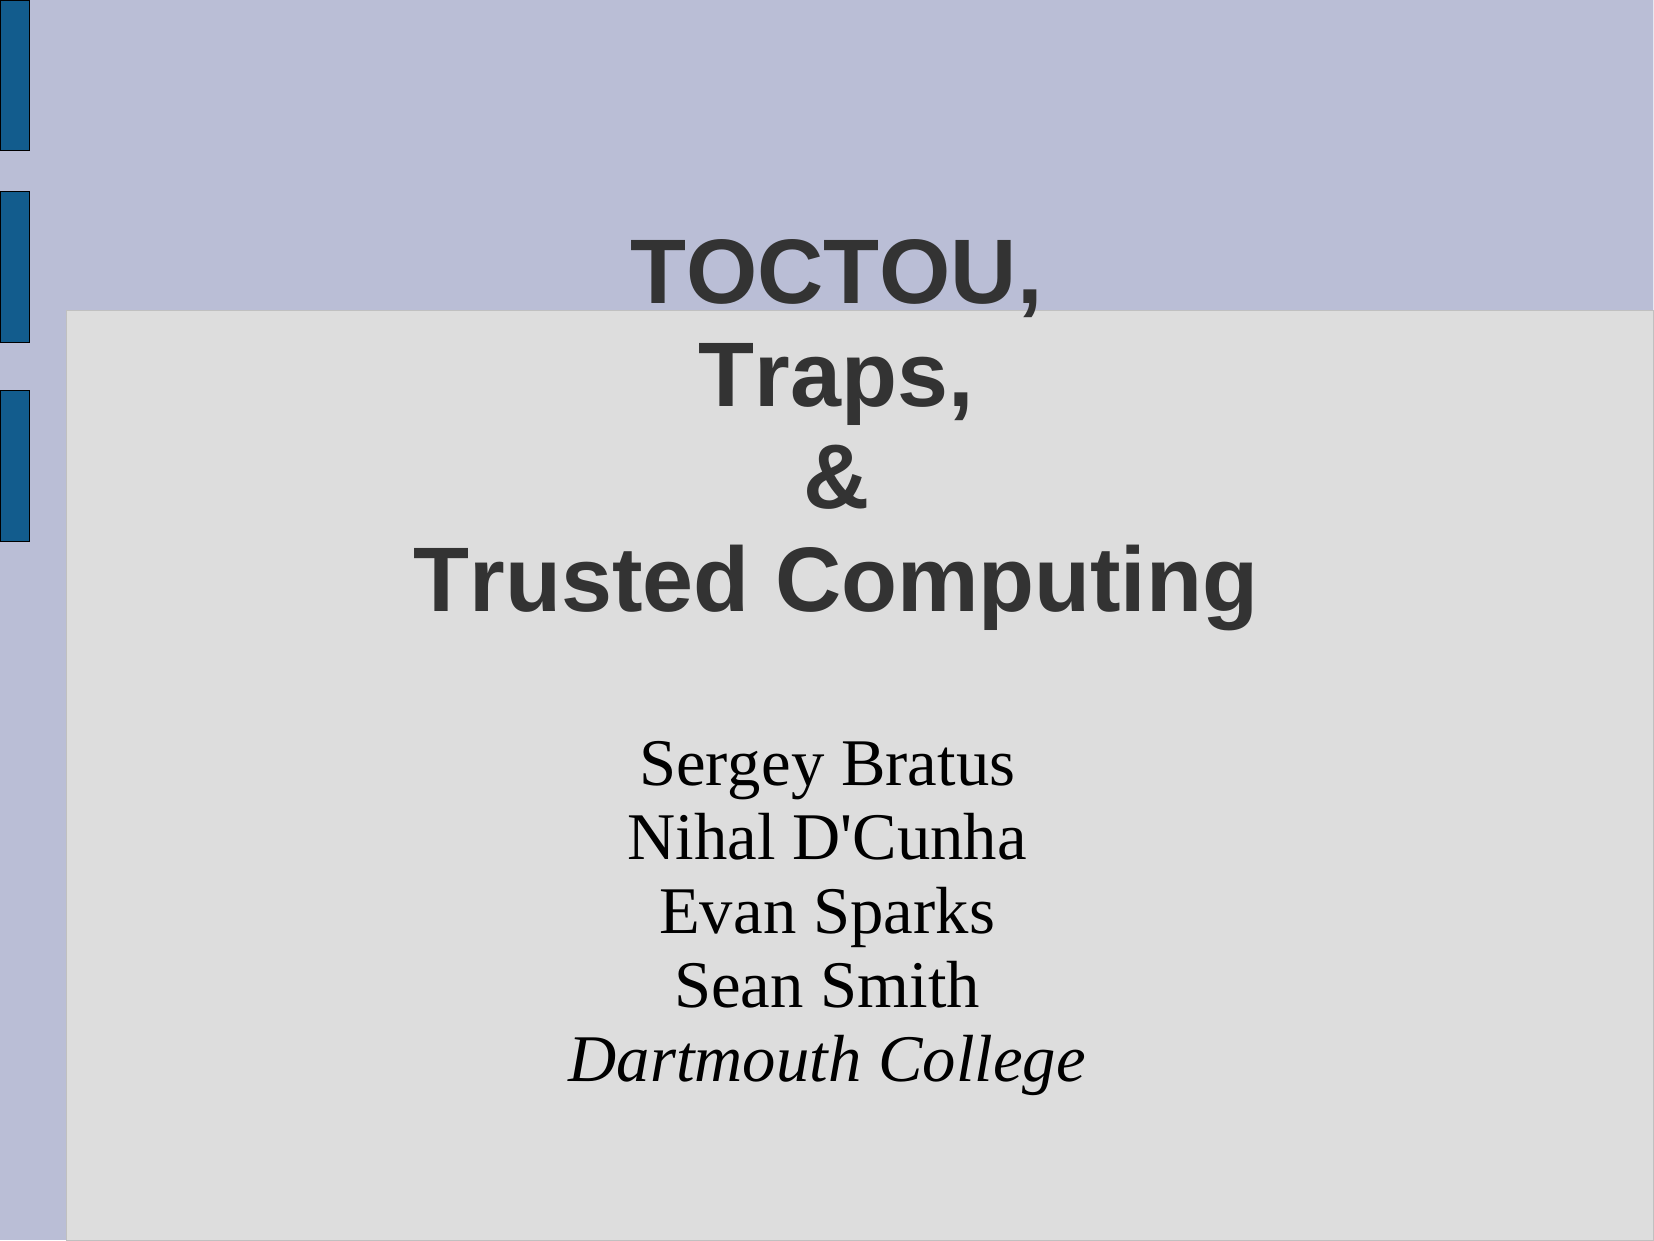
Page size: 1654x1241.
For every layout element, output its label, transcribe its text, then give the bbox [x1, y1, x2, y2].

subtitle Sergey Bratus Nihal D'Cunha Evan Sparks Sean Smith Dartmouth College [121, 695, 1534, 1127]
title TOCTOU, Traps, & Trusted Computing [130, 189, 1543, 663]
